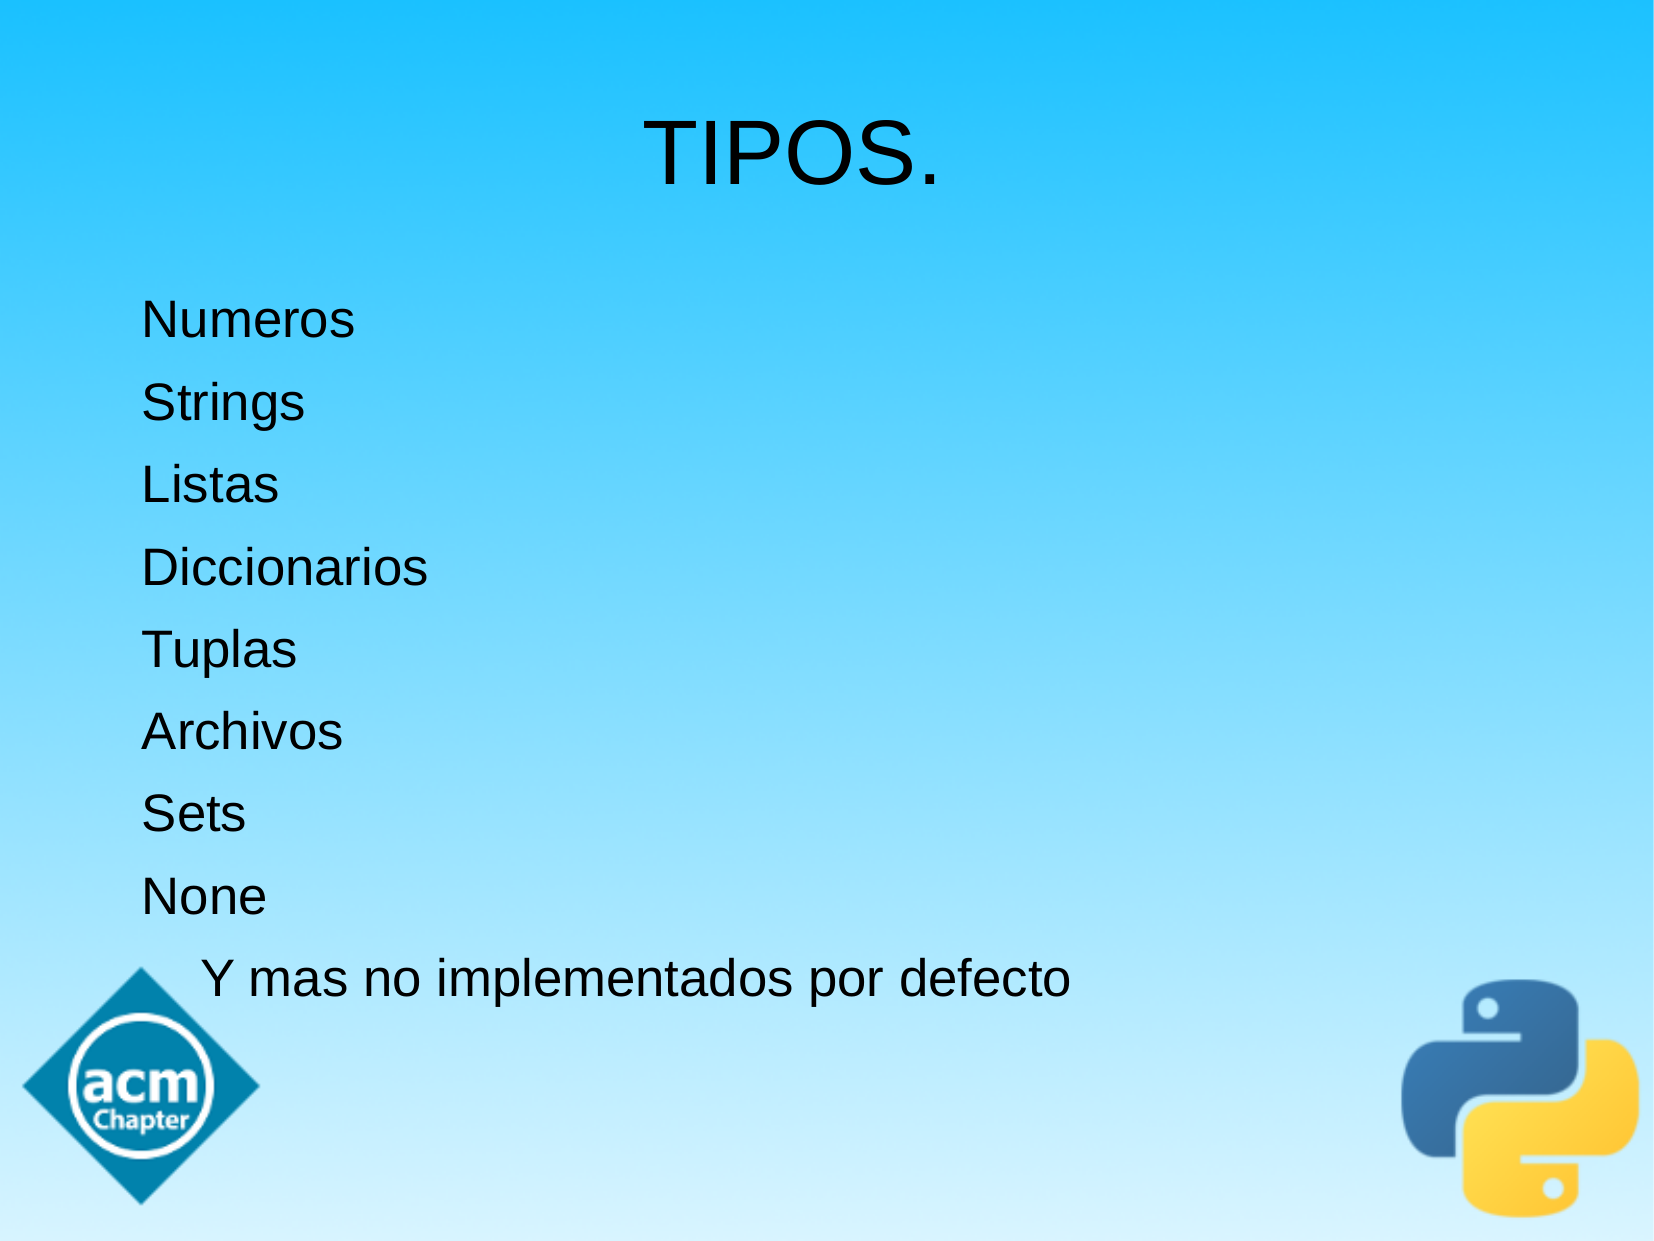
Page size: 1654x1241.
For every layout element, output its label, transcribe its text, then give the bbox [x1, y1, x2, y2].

title TIPOS. [82, 49, 1571, 257]
list Numeros Strings Listas Diccionarios Tuplas Archivos Sets None Y mas no implementados por defecto [141, 290, 1630, 1010]
picture [0, 0, 1654, 1241]
